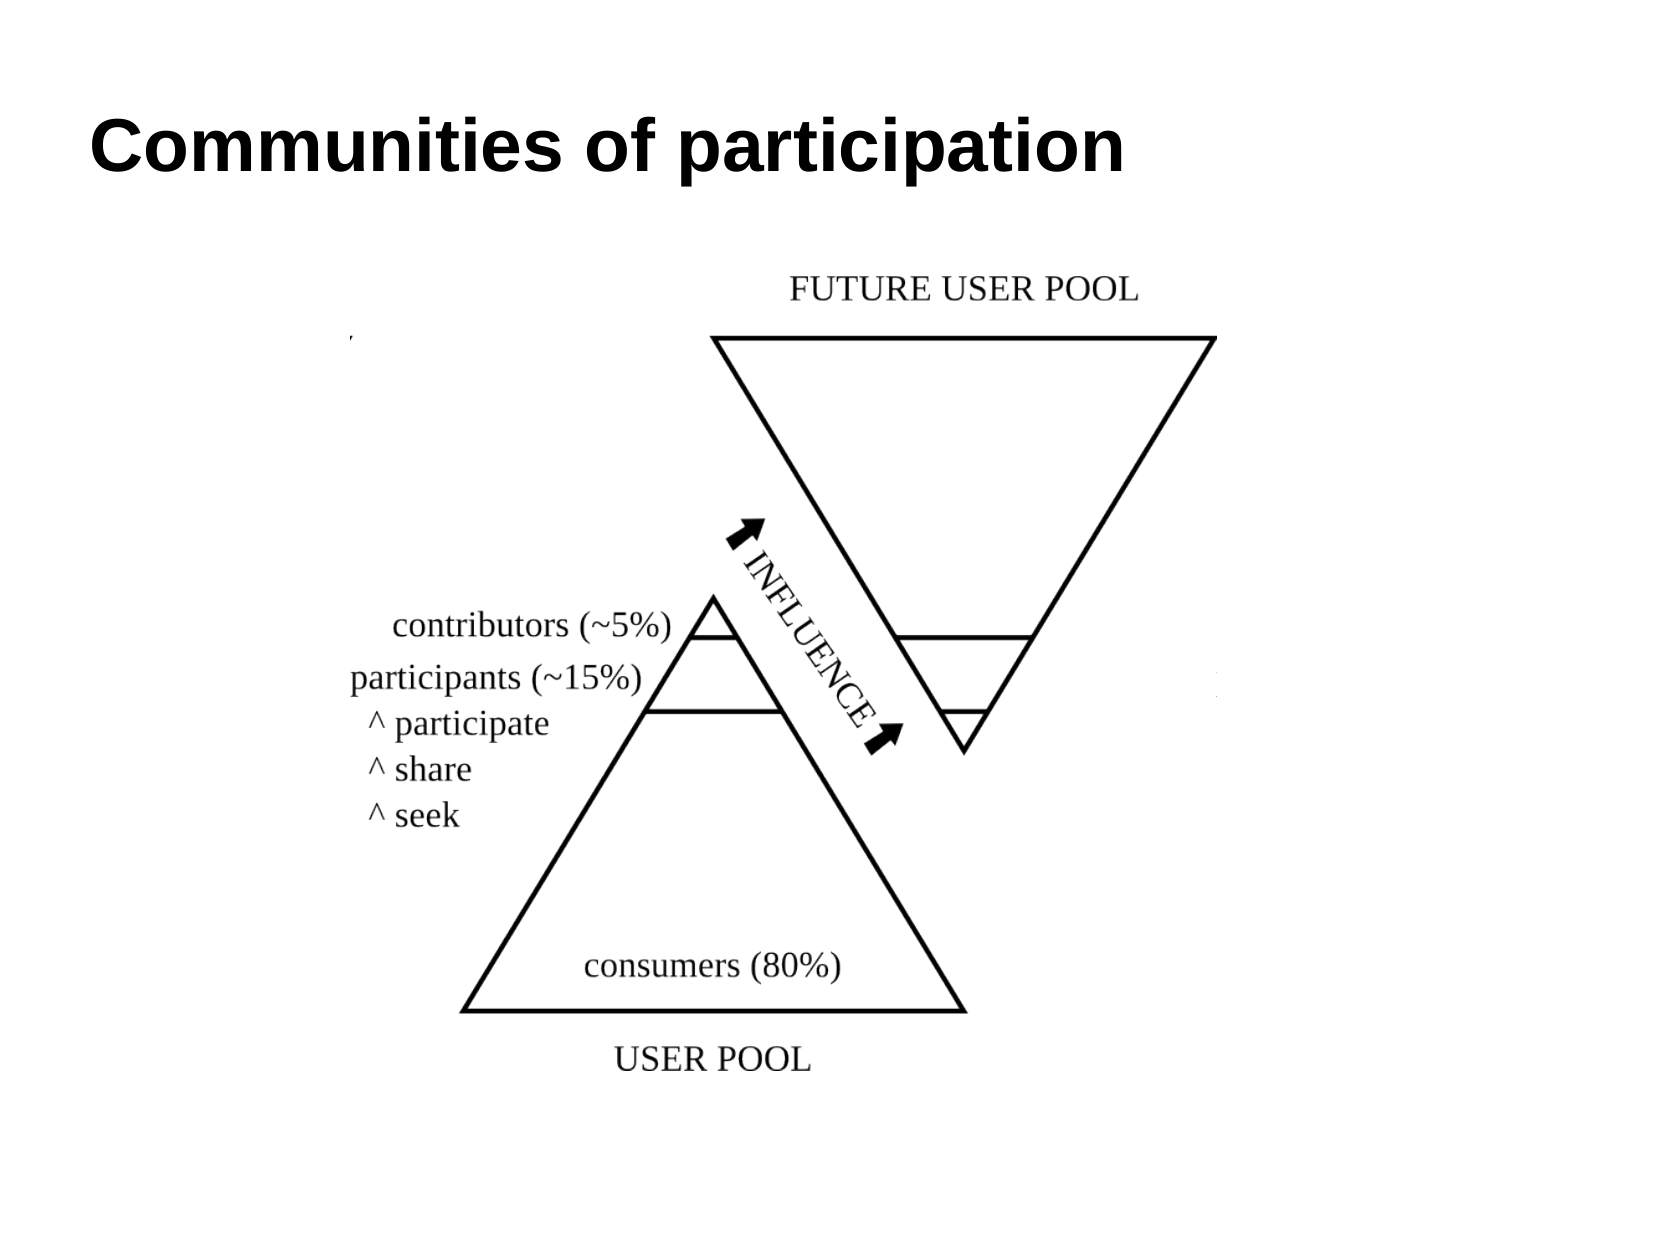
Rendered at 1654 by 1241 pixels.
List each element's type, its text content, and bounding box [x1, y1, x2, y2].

text_box Communities of participation [75, 96, 1341, 196]
picture [350, 276, 1217, 1071]
